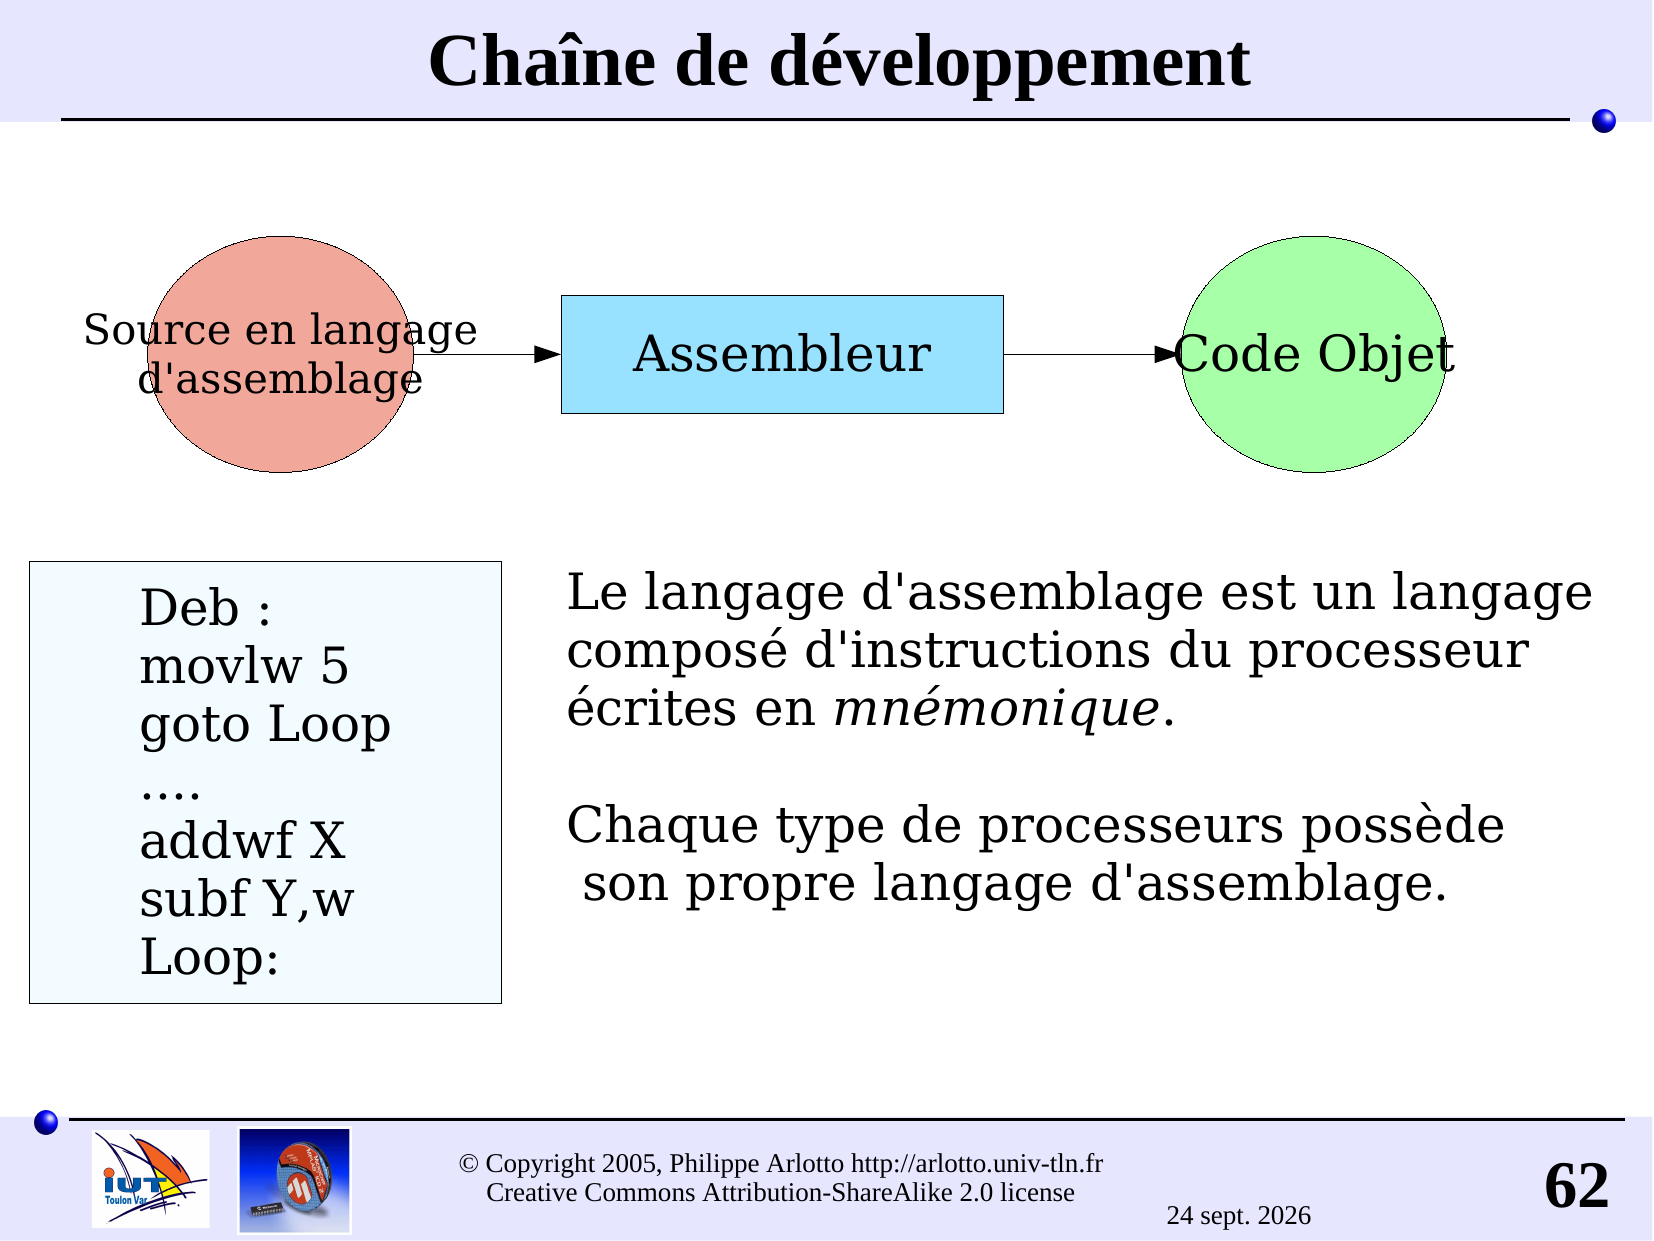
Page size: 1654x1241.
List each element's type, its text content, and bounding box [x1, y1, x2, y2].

text_box Deb : movlw 5 goto Loop .... addwf X subf Y,w Loop: [29, 561, 502, 1004]
text_box Code Objet [1181, 236, 1447, 473]
picture [237, 1126, 352, 1235]
text_box Assembleur [561, 295, 1004, 414]
text_box Le langage d'assemblage est un langage composé d'instructions du processeur écrites en mnémonique. Chaque type de processeurs possède son propre langage d'assemblage. [566, 562, 1595, 913]
title Chaîne de développement [95, 14, 1585, 107]
text_box Source en langage d'assemblage [147, 236, 414, 473]
